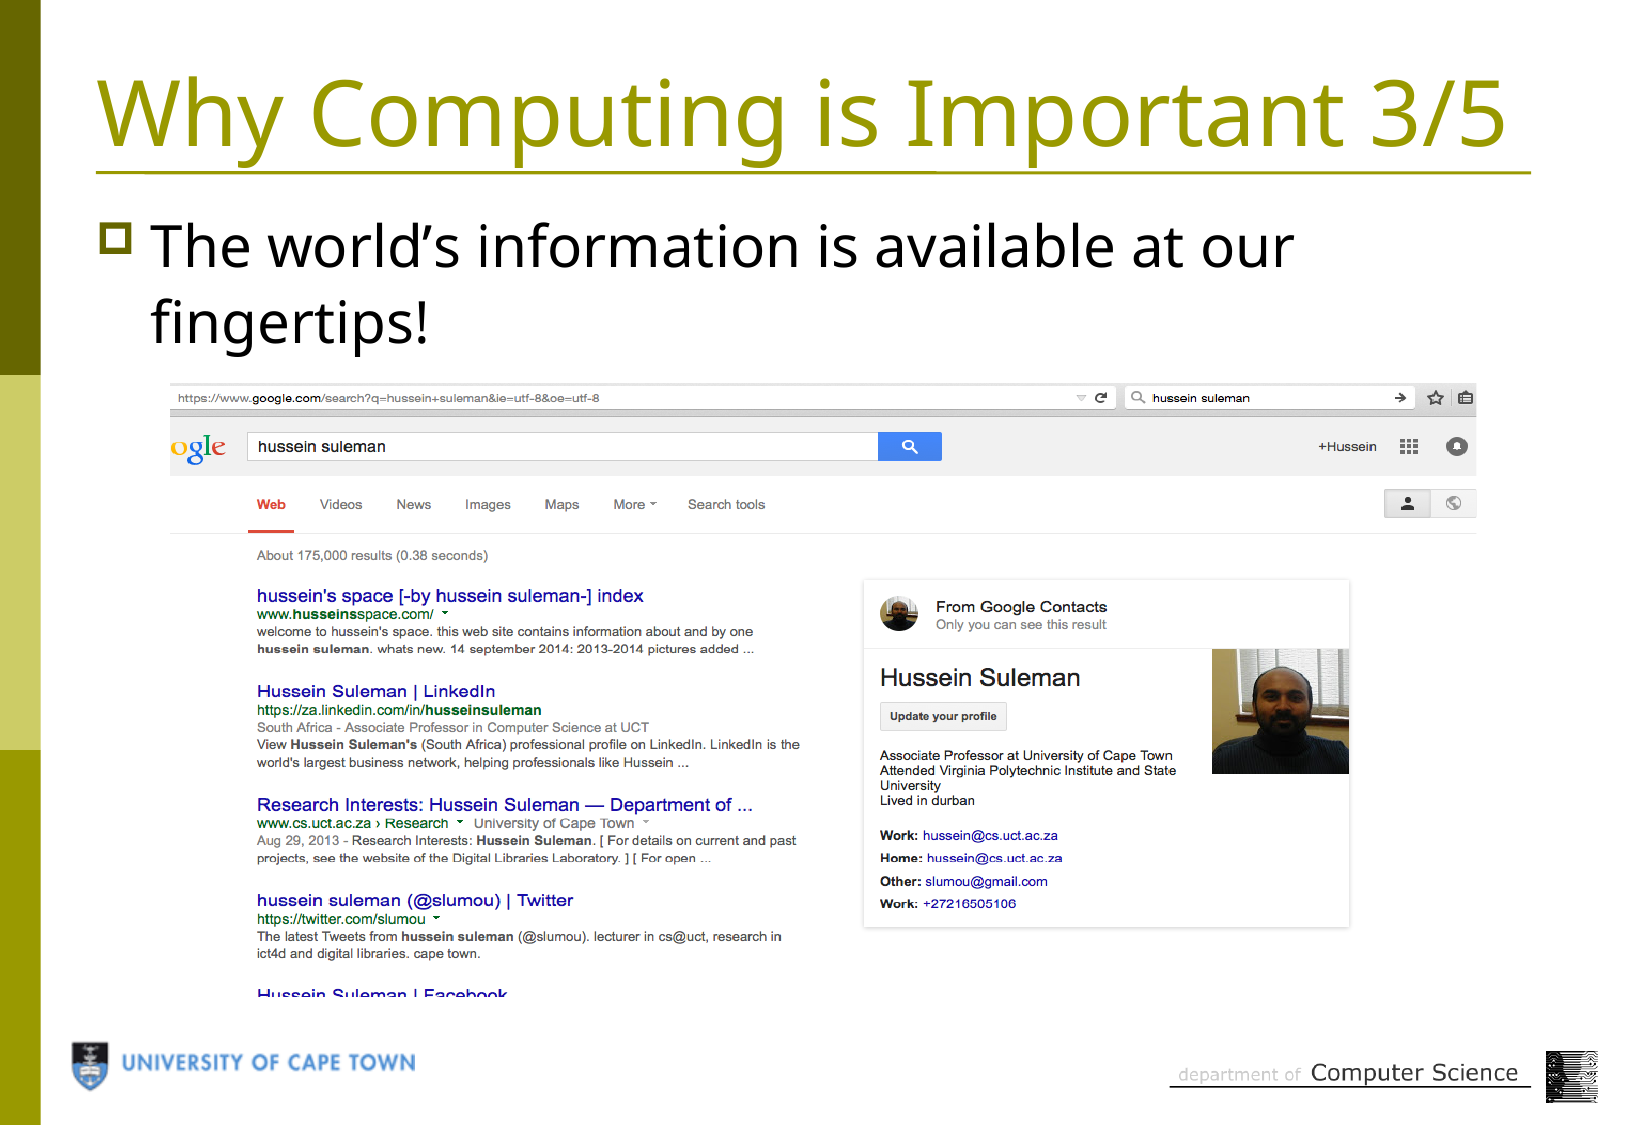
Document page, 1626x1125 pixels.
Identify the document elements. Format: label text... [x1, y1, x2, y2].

picture [170, 383, 1477, 997]
picture [1546, 1051, 1598, 1103]
list The world’s information is available at our fingertips! [81, 196, 1544, 1006]
picture [1169, 1043, 1532, 1091]
title Why Computing is Important 3/5 [81, 38, 1544, 173]
picture [61, 1024, 415, 1103]
